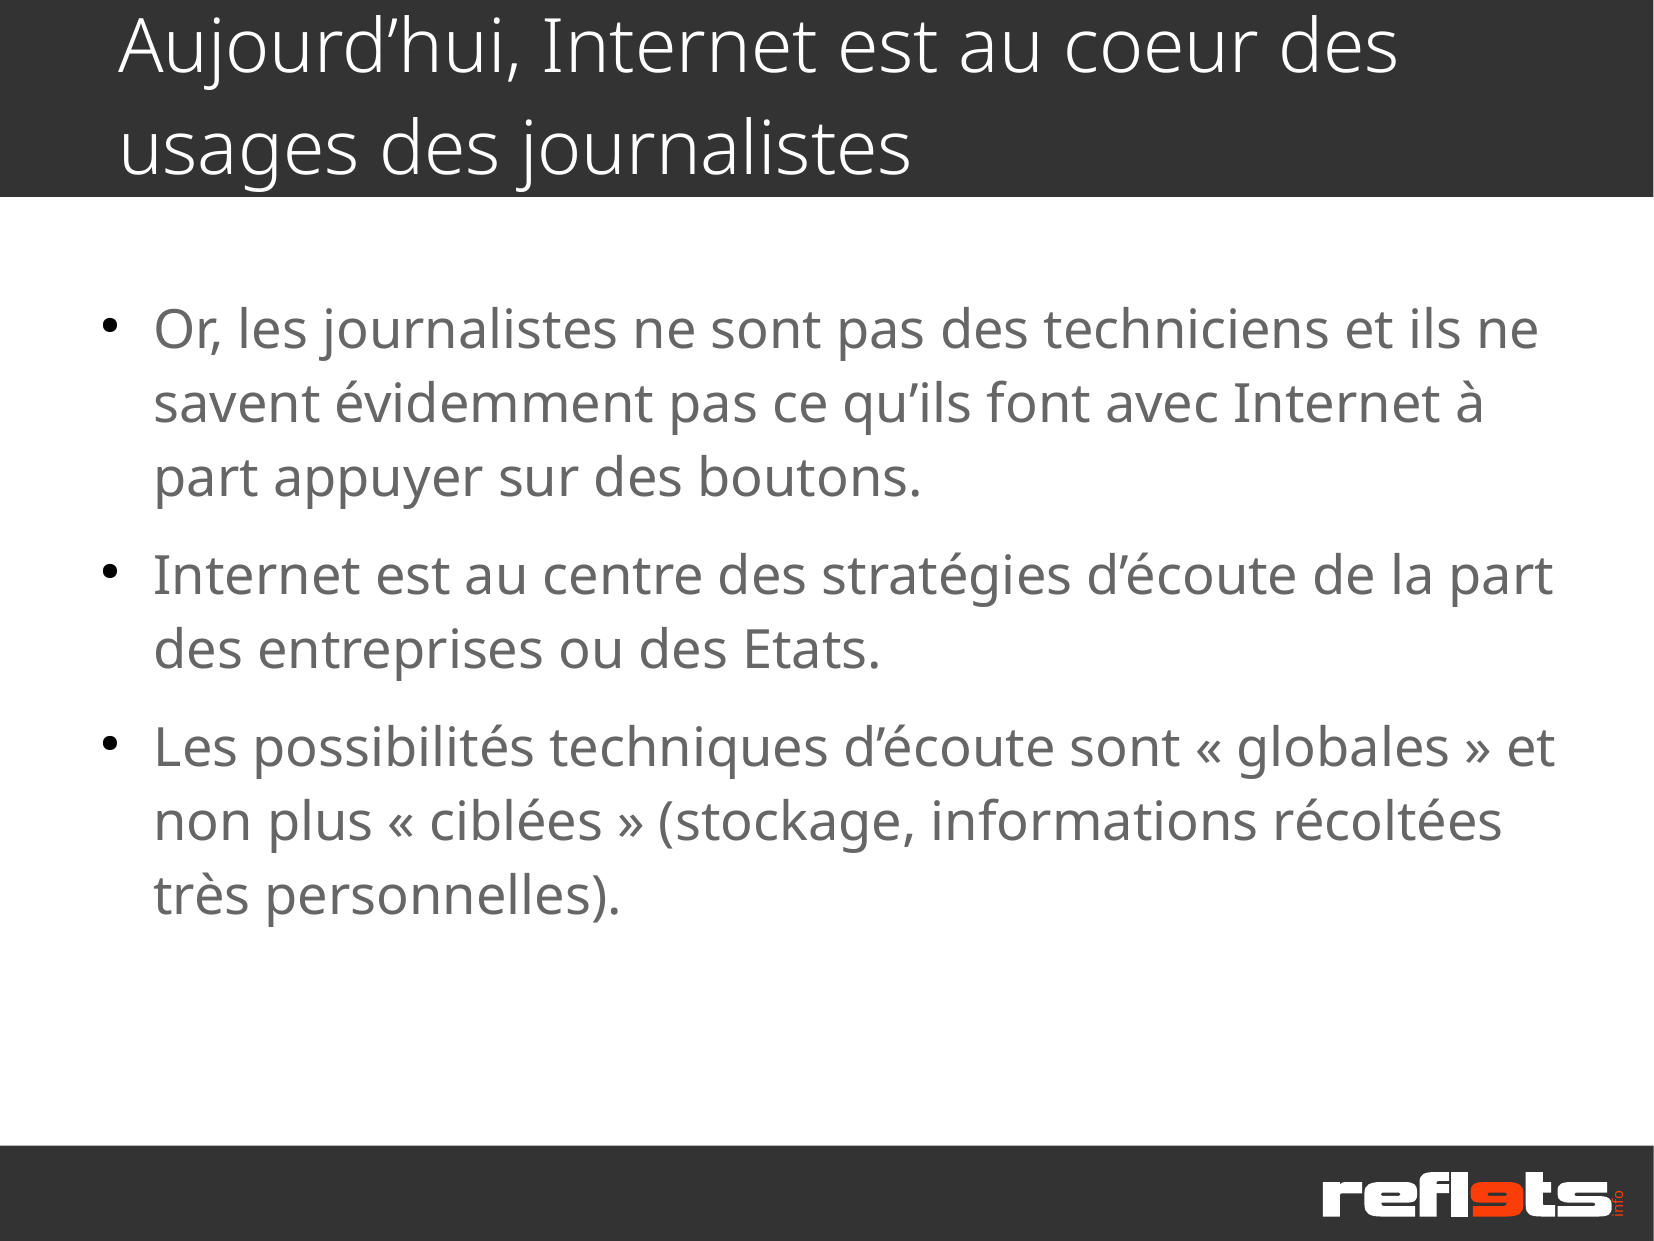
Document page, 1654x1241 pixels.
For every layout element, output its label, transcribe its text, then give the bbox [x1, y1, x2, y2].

title Aujourd’hui, Internet est au coeur des usages des journalistes [0, 0, 1654, 189]
list Or, les journalistes ne sont pas des techniciens et ils ne savent évidemment pas ce qu’ils font avec Internet à part appuyer sur des boutons. Internet est au centre des stratégies d’écoute de la part des entreprises ou des Etats. Les possibilités techniques d’écoute sont « globales » et non plus « ciblées » (stockage, informations récoltées très personnelles). [82, 290, 1571, 1010]
